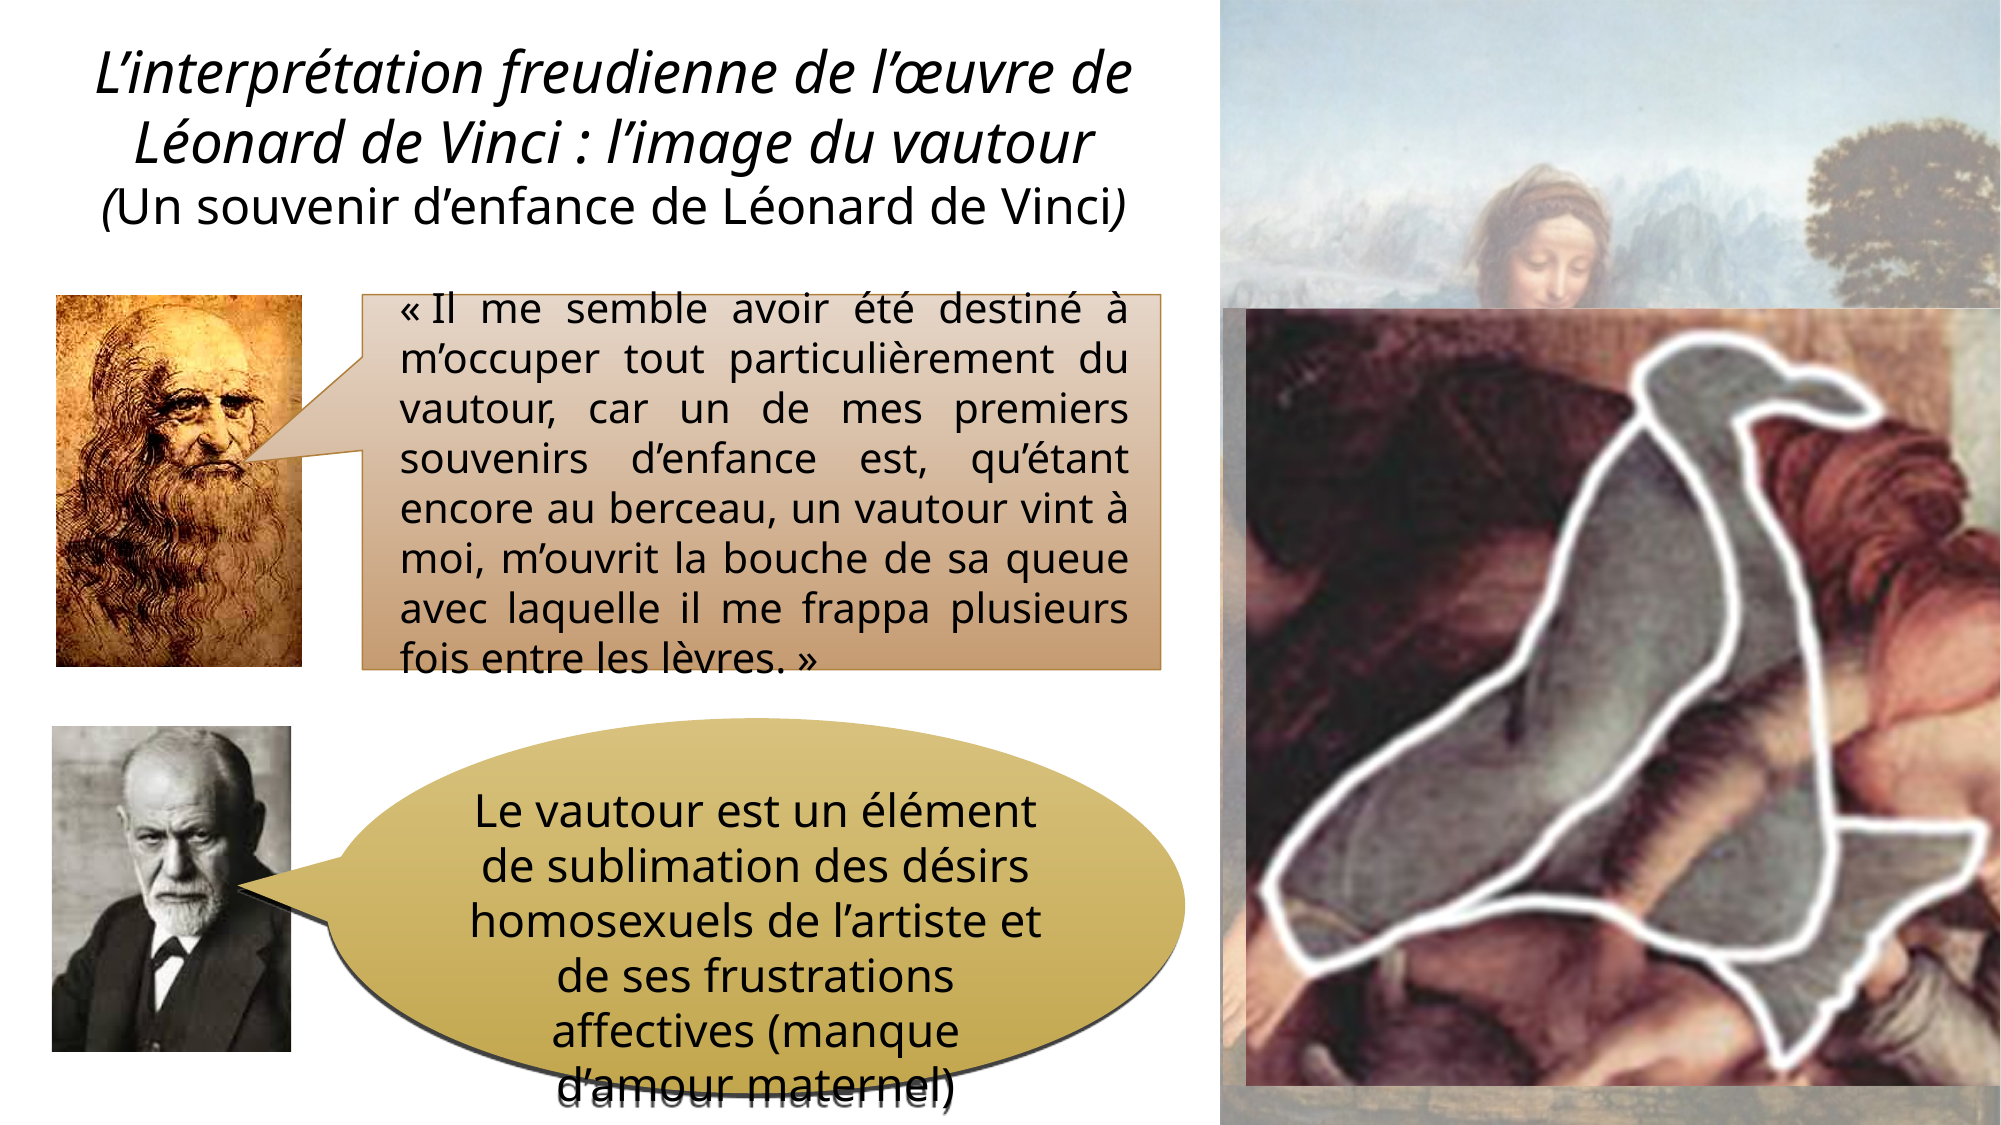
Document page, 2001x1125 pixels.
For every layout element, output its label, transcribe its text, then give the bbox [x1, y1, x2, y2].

picture [56, 295, 302, 668]
text_box [1155, 294, 1161, 670]
picture [1220, 0, 2000, 1125]
picture [51, 726, 292, 1052]
text_box [241, 294, 385, 670]
text_box L’interprétation freudienne de l’œuvre de Léonard de Vinci : l’image du vautour (Un souvenir d’enfance de Léonard de Vinci) [53, 27, 1176, 245]
text_box Le vautour est un élément de sublimation des désirs homosexuels de l’artiste et de ses frustrations affectives (manque d’amour maternel) [237, 718, 1186, 1094]
text_box « Il me semble avoir été destiné à m’occuper tout particulièrement du vautour, car un de mes premiers souvenirs d’enfance est, qu’étant encore au berceau, un vautour vint à moi, m’ouvrit la bouche de sa queue avec laquelle il me frappa plusieurs fois entre les lèvres. » [385, 274, 1155, 689]
